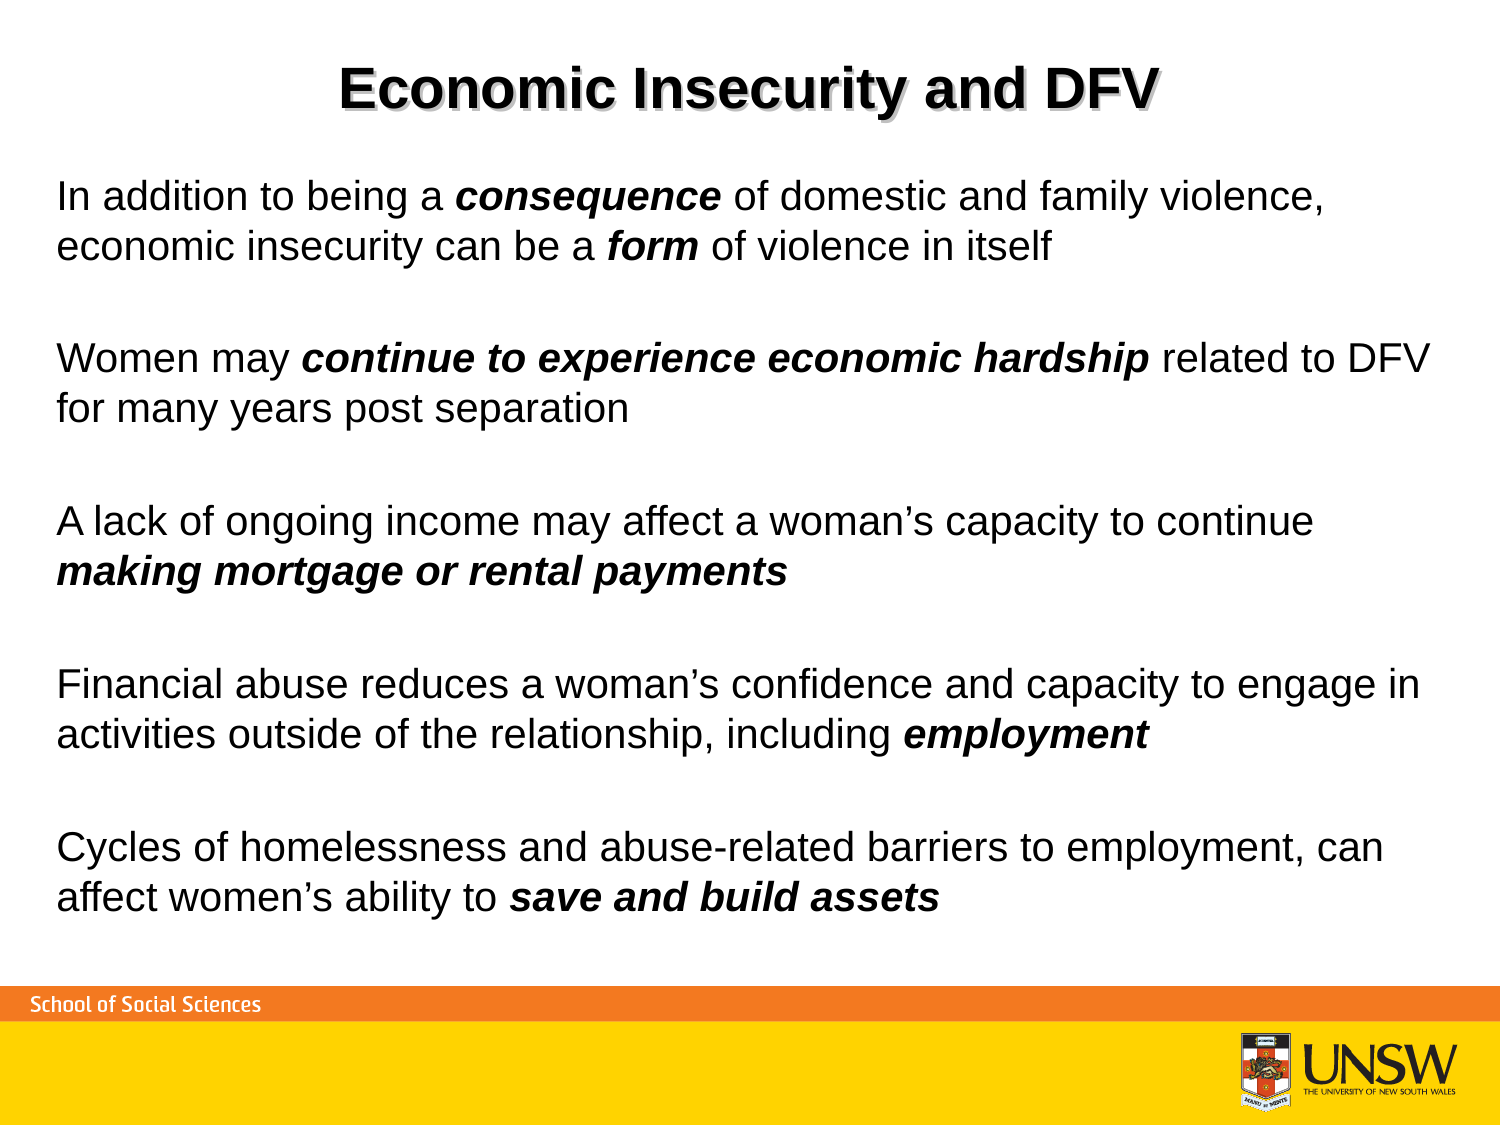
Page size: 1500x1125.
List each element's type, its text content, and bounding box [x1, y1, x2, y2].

title Economic Insecurity and DFV [29, 42, 1471, 173]
list In addition to being a consequence of domestic and family violence, economic insecurity can be a form of violence in itself Women may continue to experience economic hardship related to DFV for many years post separation A lack of ongoing income may affect a woman’s capacity to continue making mortgage or rental payments Financial abuse reduces a woman’s confidence and capacity to engage in activities outside of the relationship, including employment Cycles of homelessness and abuse-related barriers to employment, can affect women’s ability to save and build assets [41, 160, 1459, 953]
